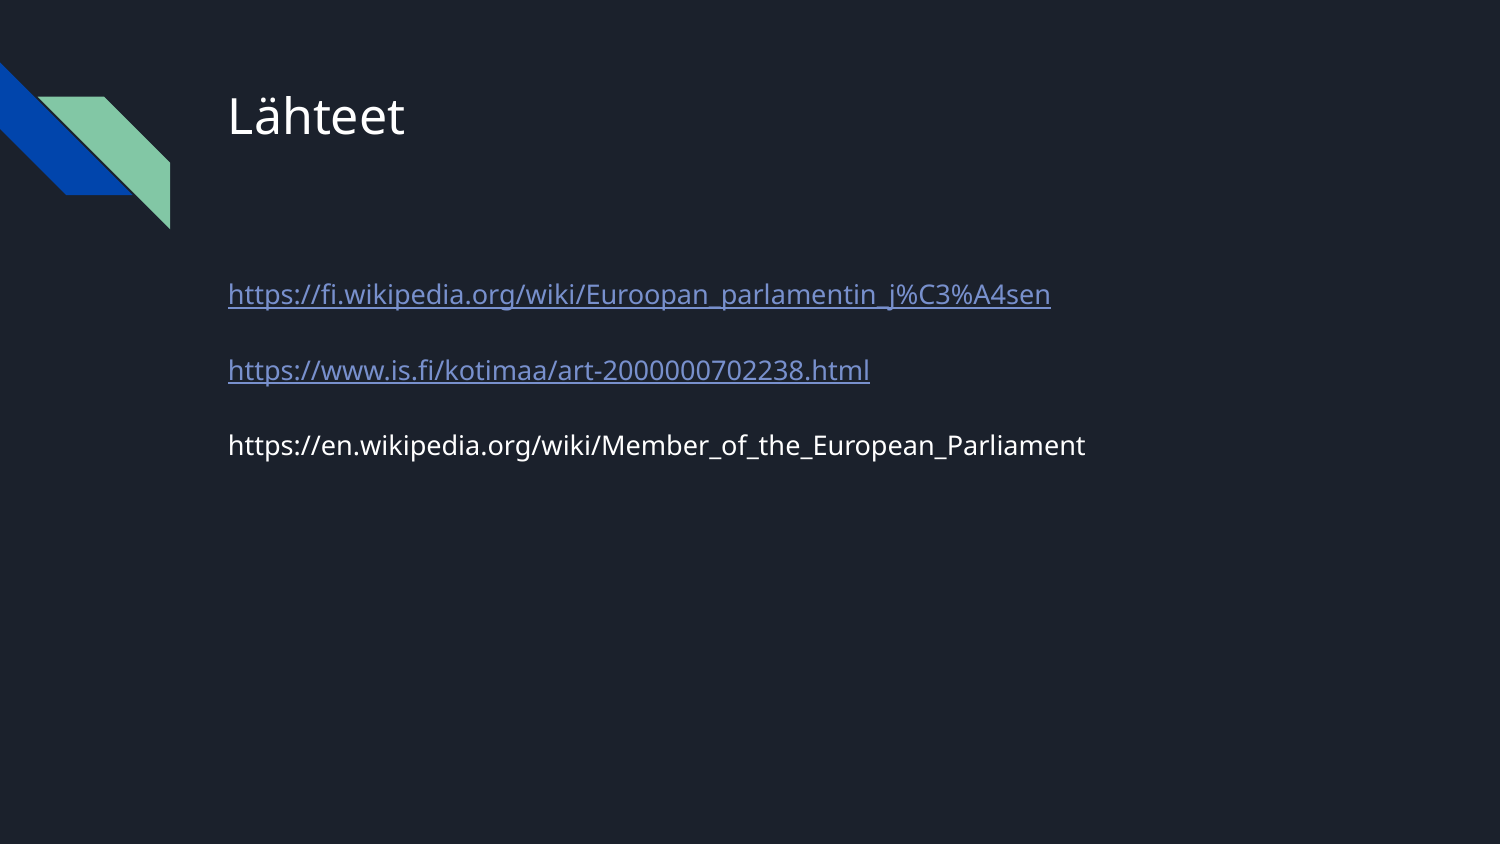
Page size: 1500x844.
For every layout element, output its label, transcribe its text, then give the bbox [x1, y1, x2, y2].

title Lähteet [212, 69, 1368, 220]
list https://fi.wikipedia.org/wiki/Euroopan_parlamentin_j%C3%A4sen https://www.is.fi/kotimaa/art-2000000702238.html https://en.wikipedia.org/wiki/Member_of_the_European_Parliament [212, 257, 1368, 735]
